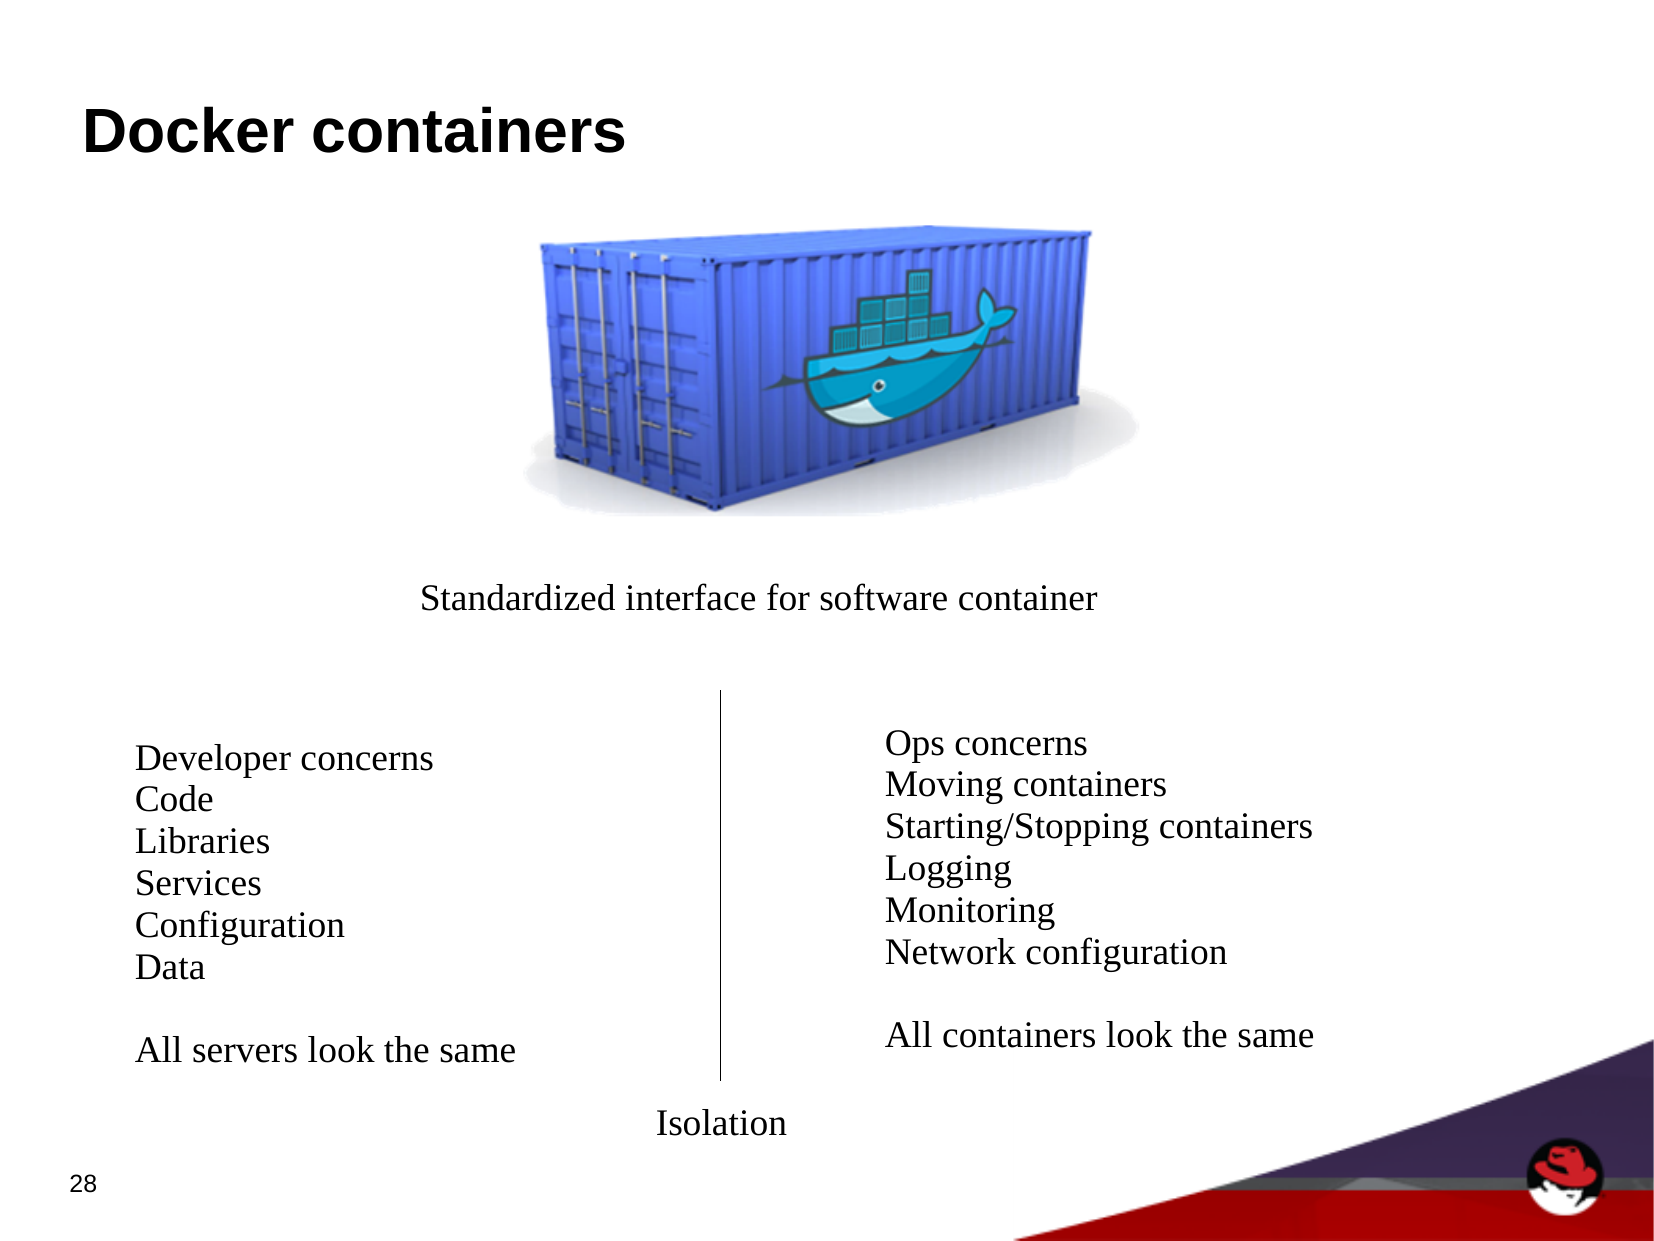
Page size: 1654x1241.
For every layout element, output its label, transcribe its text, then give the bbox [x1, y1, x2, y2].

picture [522, 224, 1141, 518]
text_box Developer concerns Code Libraries Services Configuration Data All servers look the same [120, 729, 766, 1082]
text_box Ops concerns Moving containers Starting/Stopping containers Logging Monitoring Network configuration All containers look the same [870, 714, 1591, 1067]
text_box Standardized interface for software container [405, 570, 1216, 630]
title Docker containers [82, 37, 1571, 226]
picture [1012, 1036, 1654, 1241]
text_box Isolation [641, 1095, 803, 1155]
